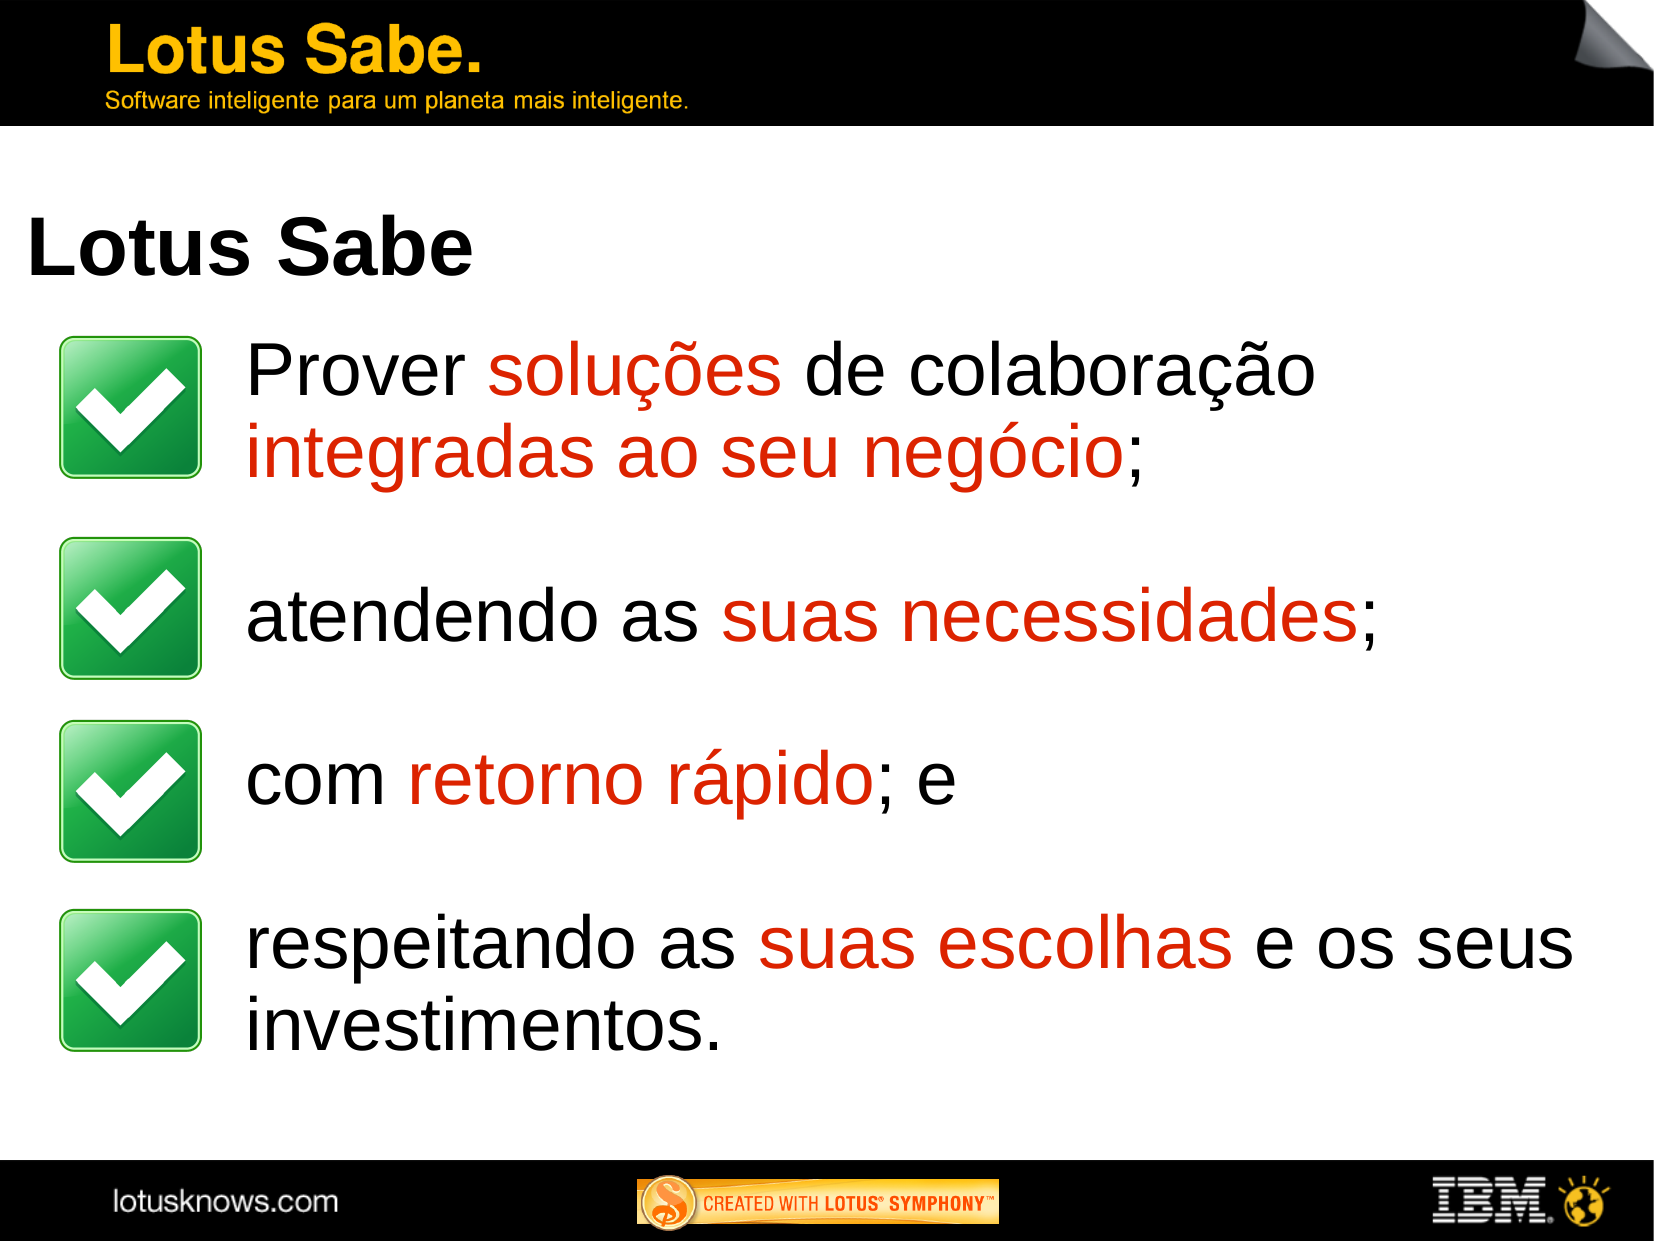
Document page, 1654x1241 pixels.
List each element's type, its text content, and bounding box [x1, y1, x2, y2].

picture [17, 298, 239, 1093]
picture [0, 0, 1654, 126]
title Prover soluções de colaboração integradas ao seu negócio; atendendo as suas necessidades; com retorno rápido; e respeitando as suas escolhas e os seus investimentos. [245, 148, 1625, 1067]
title Lotus Sabe [26, 202, 245, 294]
picture [0, 1160, 1654, 1241]
